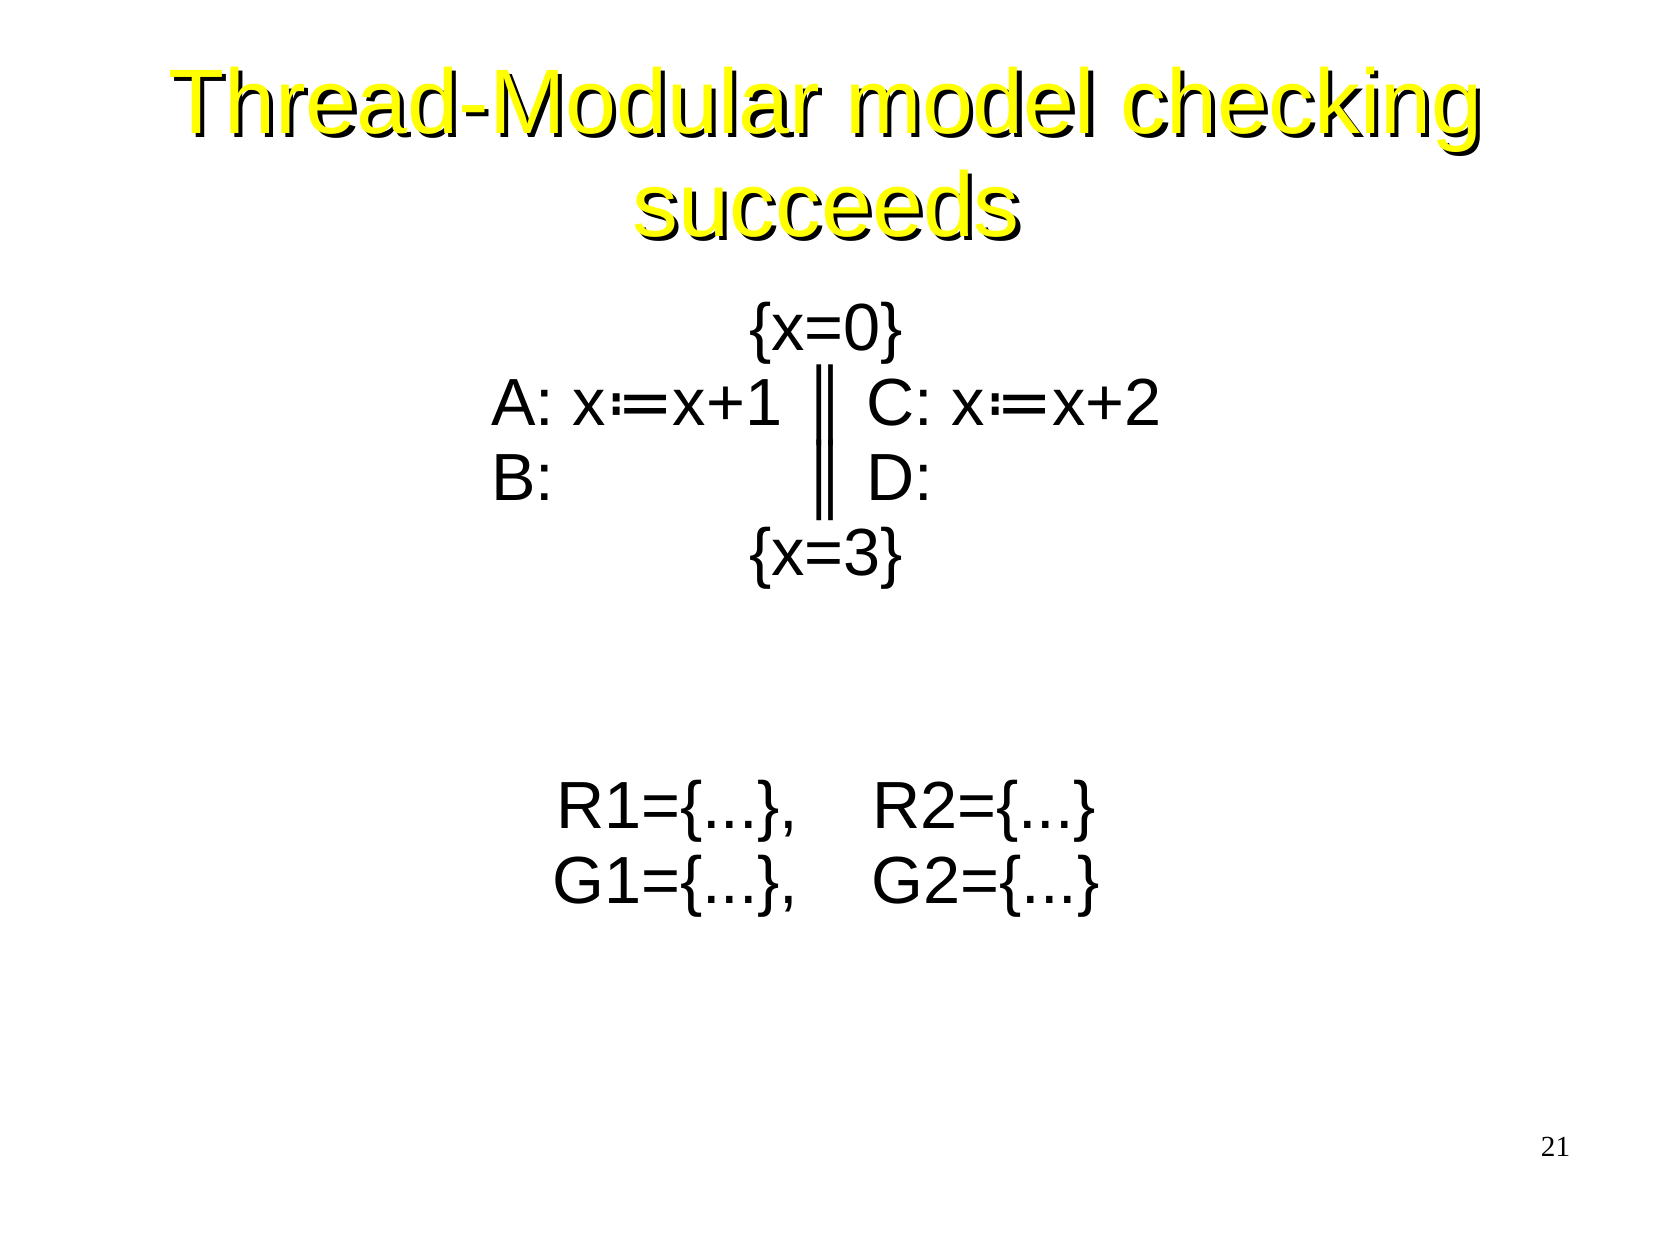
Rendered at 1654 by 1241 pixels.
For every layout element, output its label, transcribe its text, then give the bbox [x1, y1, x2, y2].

title Thread-Modular model checking succeeds [82, 50, 1571, 256]
list {x=0} A: x≔x+1 ║ C: x≔x+2 B: ║ D: {x=3} R1={...}, R2={...} G1={...}, G2={...} [82, 290, 1571, 1109]
